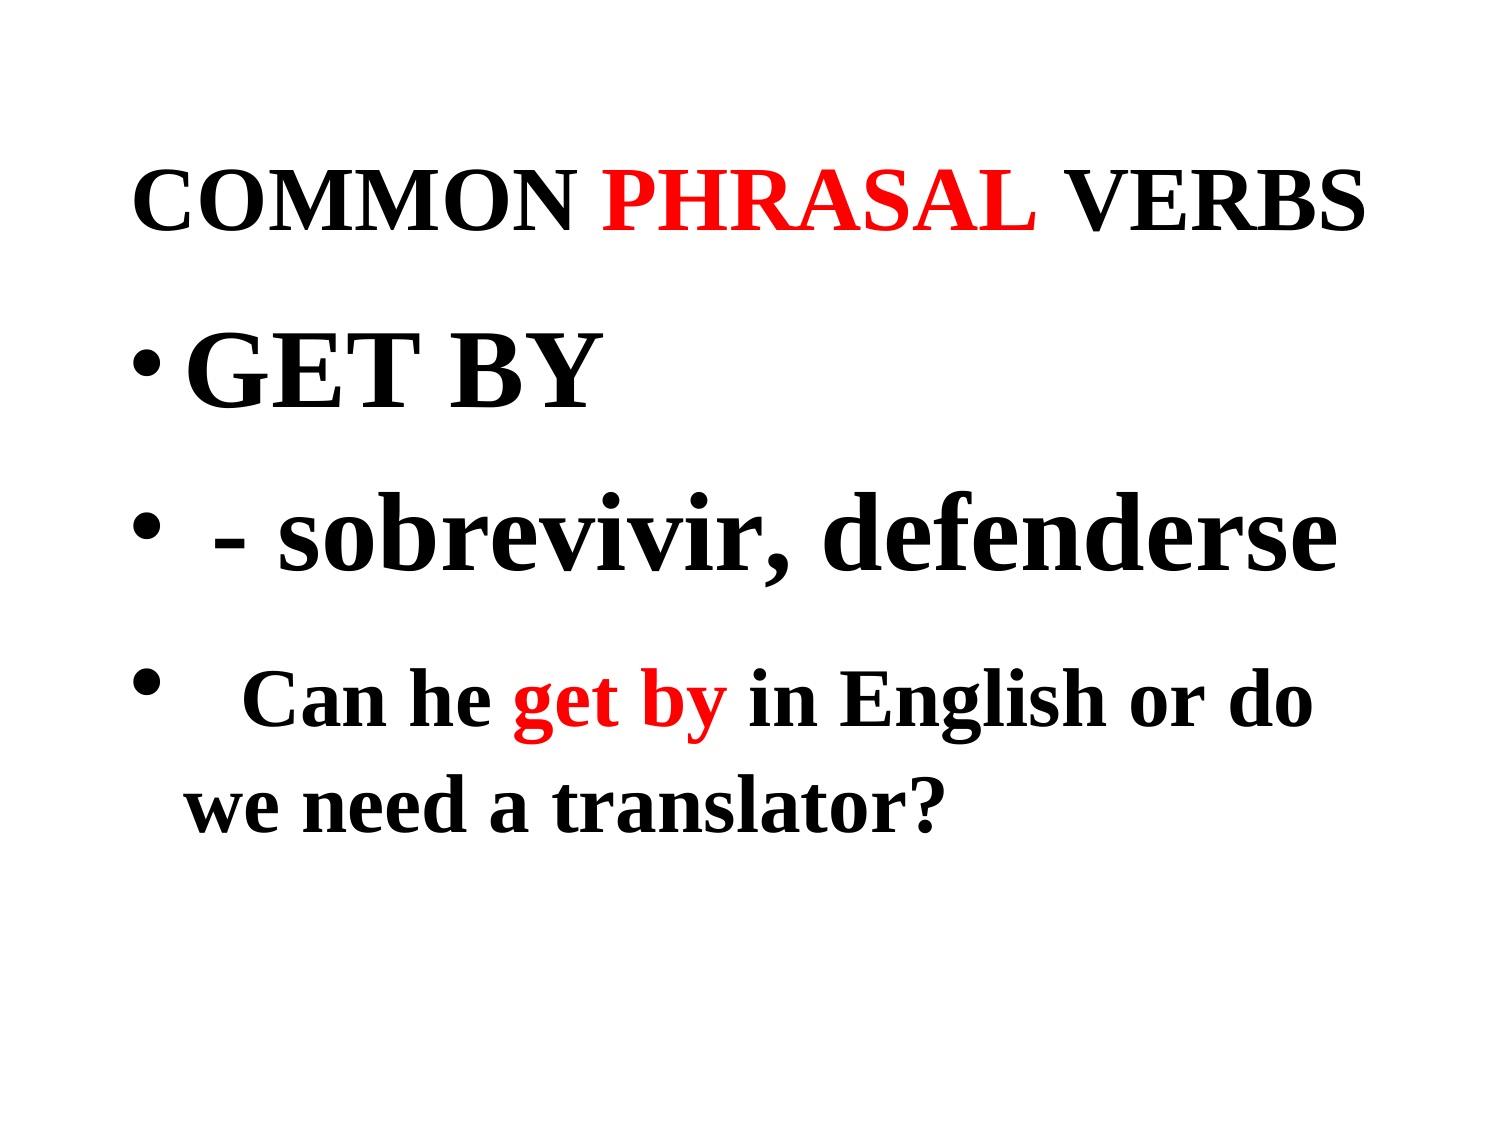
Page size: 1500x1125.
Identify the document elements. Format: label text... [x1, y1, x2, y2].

title COMMON PHRASAL VERBS [112, 99, 1388, 287]
list GET BY - sobrevivir, defenderse Can he get by in English or do we need a translator? [112, 287, 1388, 1000]
